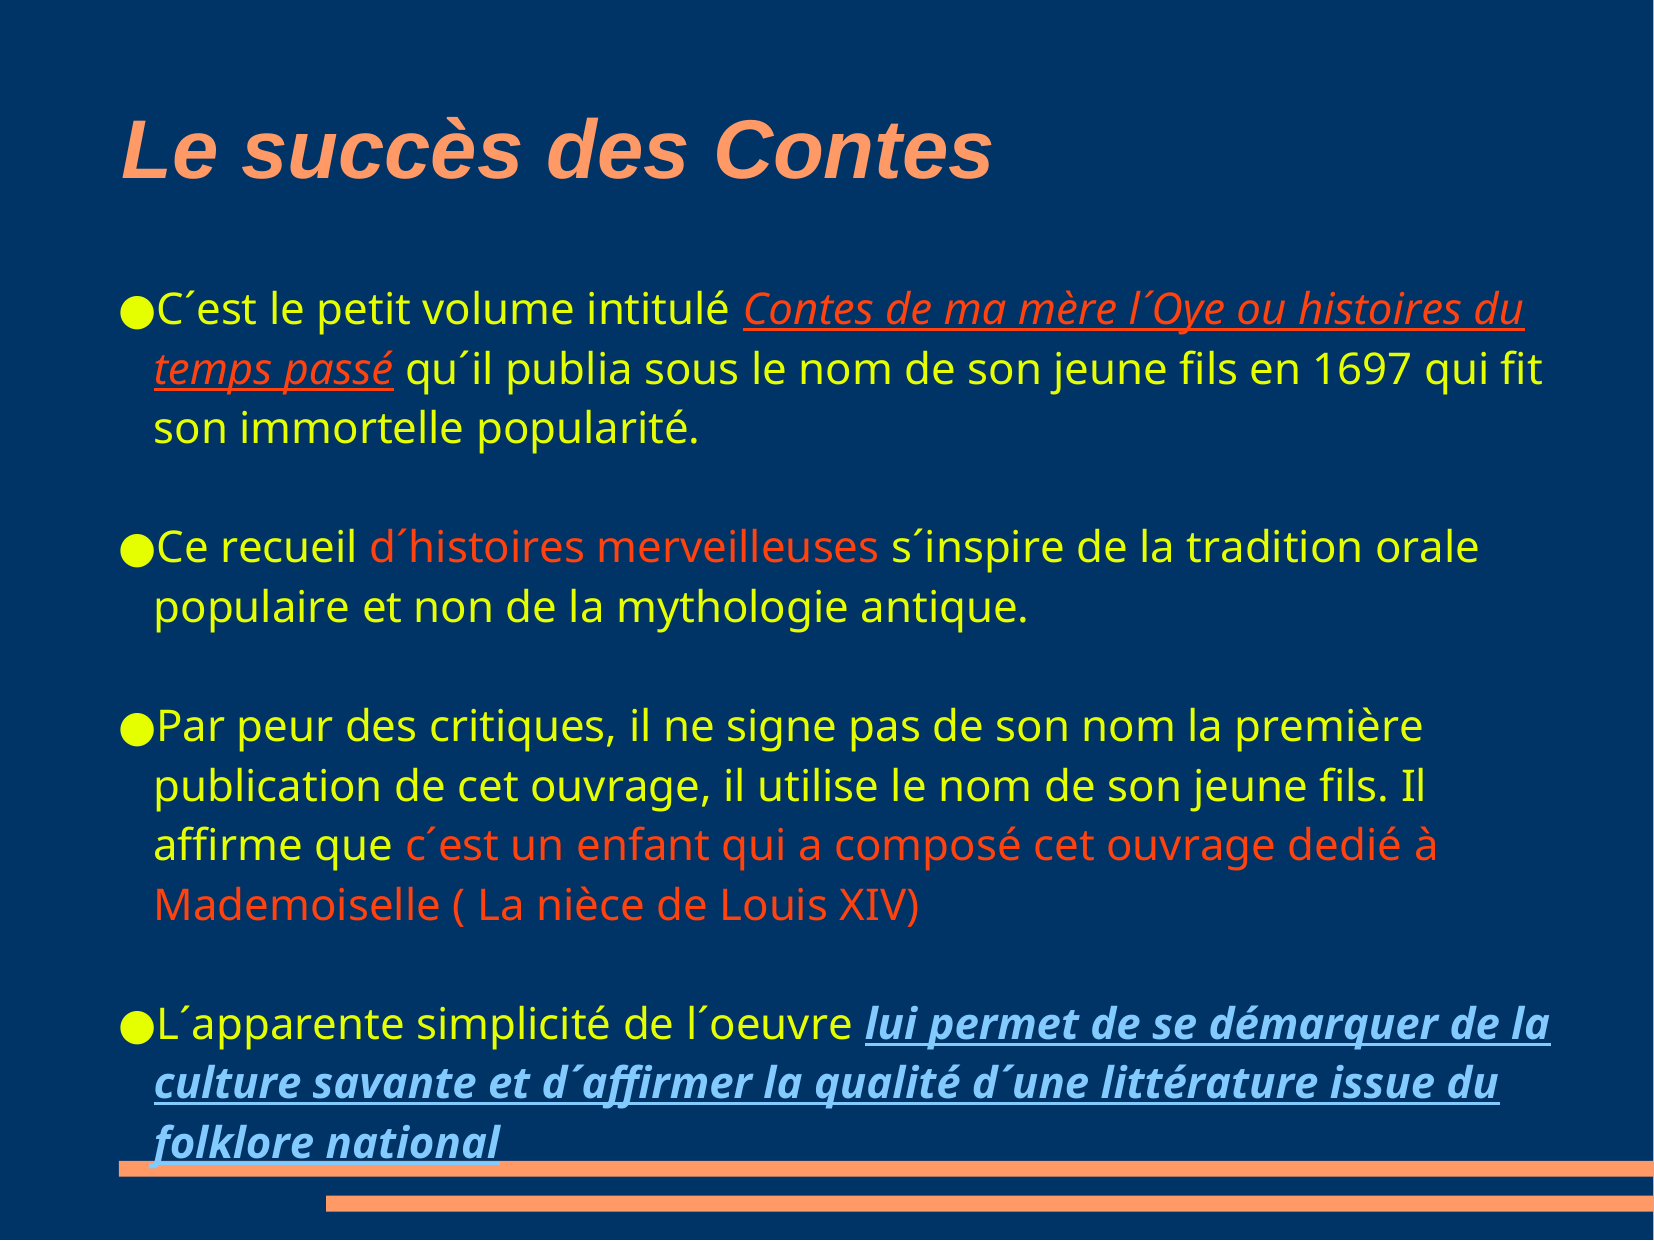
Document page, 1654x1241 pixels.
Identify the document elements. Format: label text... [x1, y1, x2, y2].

title Le succès des Contes [121, 53, 1534, 246]
subtitle ●C´est le petit volume intitulé Contes de ma mère l´Oye ou histoires du temps passé qu´il publia sous le nom de son jeune fils en 1697 qui fit son immortelle popularité. ●Ce recueil d´histoires merveilleuses s´inspire de la tradition orale populaire et non de la mythologie antique. ●Par peur des critiques, il ne signe pas de son nom la première publication de cet ouvrage, il utilise le nom de son jeune fils. Il affirme que c´est un enfant qui a composé cet ouvrage dedié à Mademoiselle ( La nièce de Louis XIV) ●L´apparente simplicité de l´oeuvre lui permet de se démarquer de la culture savante et d´affirmer la qualité d´une littérature issue du folklore national [118, 326, 1558, 1123]
